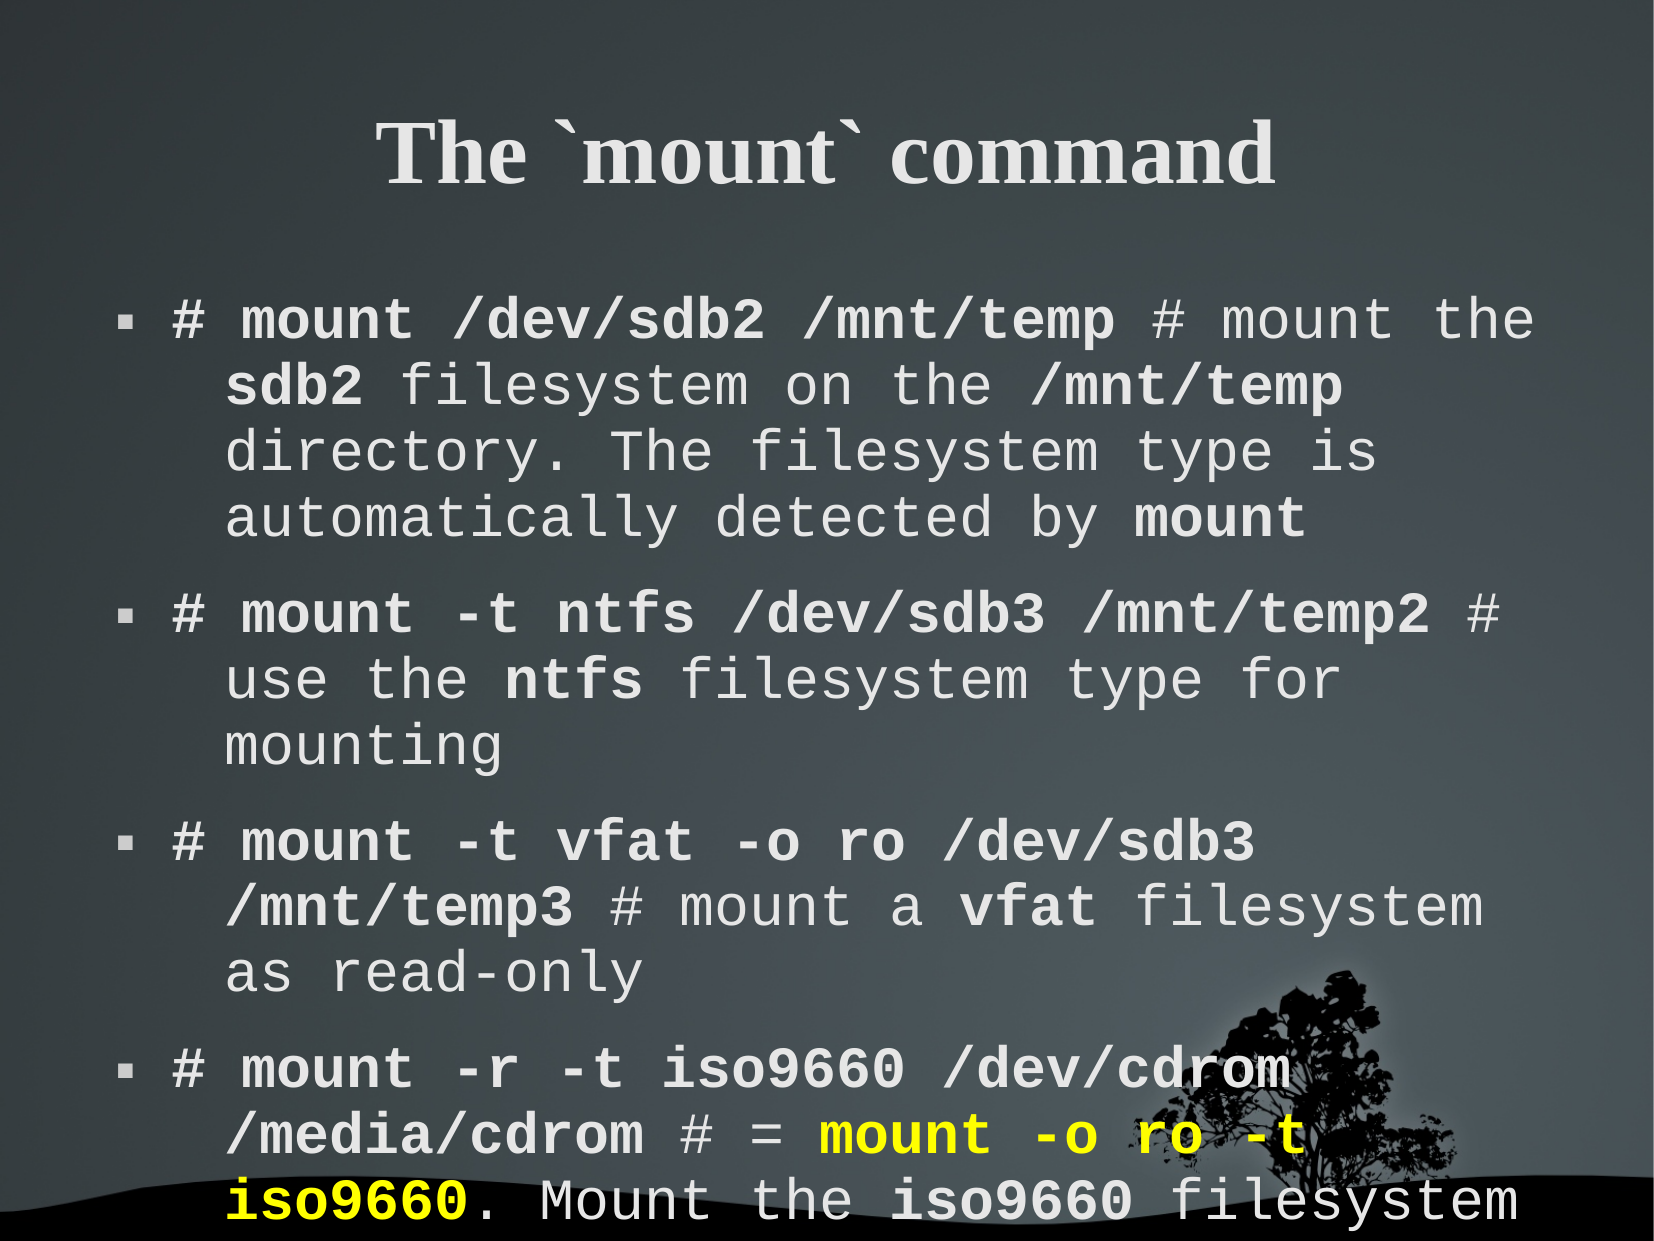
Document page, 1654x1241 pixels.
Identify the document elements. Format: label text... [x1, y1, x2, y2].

picture [0, 0, 1654, 1241]
list # mount /dev/sdb2 /mnt/temp # mount the sdb2 filesystem on the /mnt/temp directory. The filesystem type is automatically detected by mount # mount -t ntfs /dev/sdb3 /mnt/temp2 # use the ntfs filesystem type for mounting # mount -t vfat -o ro /dev/sdb3 /mnt/temp3 # mount a vfat filesystem as read-only # mount -r -t iso9660 /dev/cdrom /media/cdrom # = mount -o ro -t iso9660. Mount the iso9660 filesystem as read only [82, 290, 1571, 1215]
title The `mount` command [82, 49, 1571, 257]
